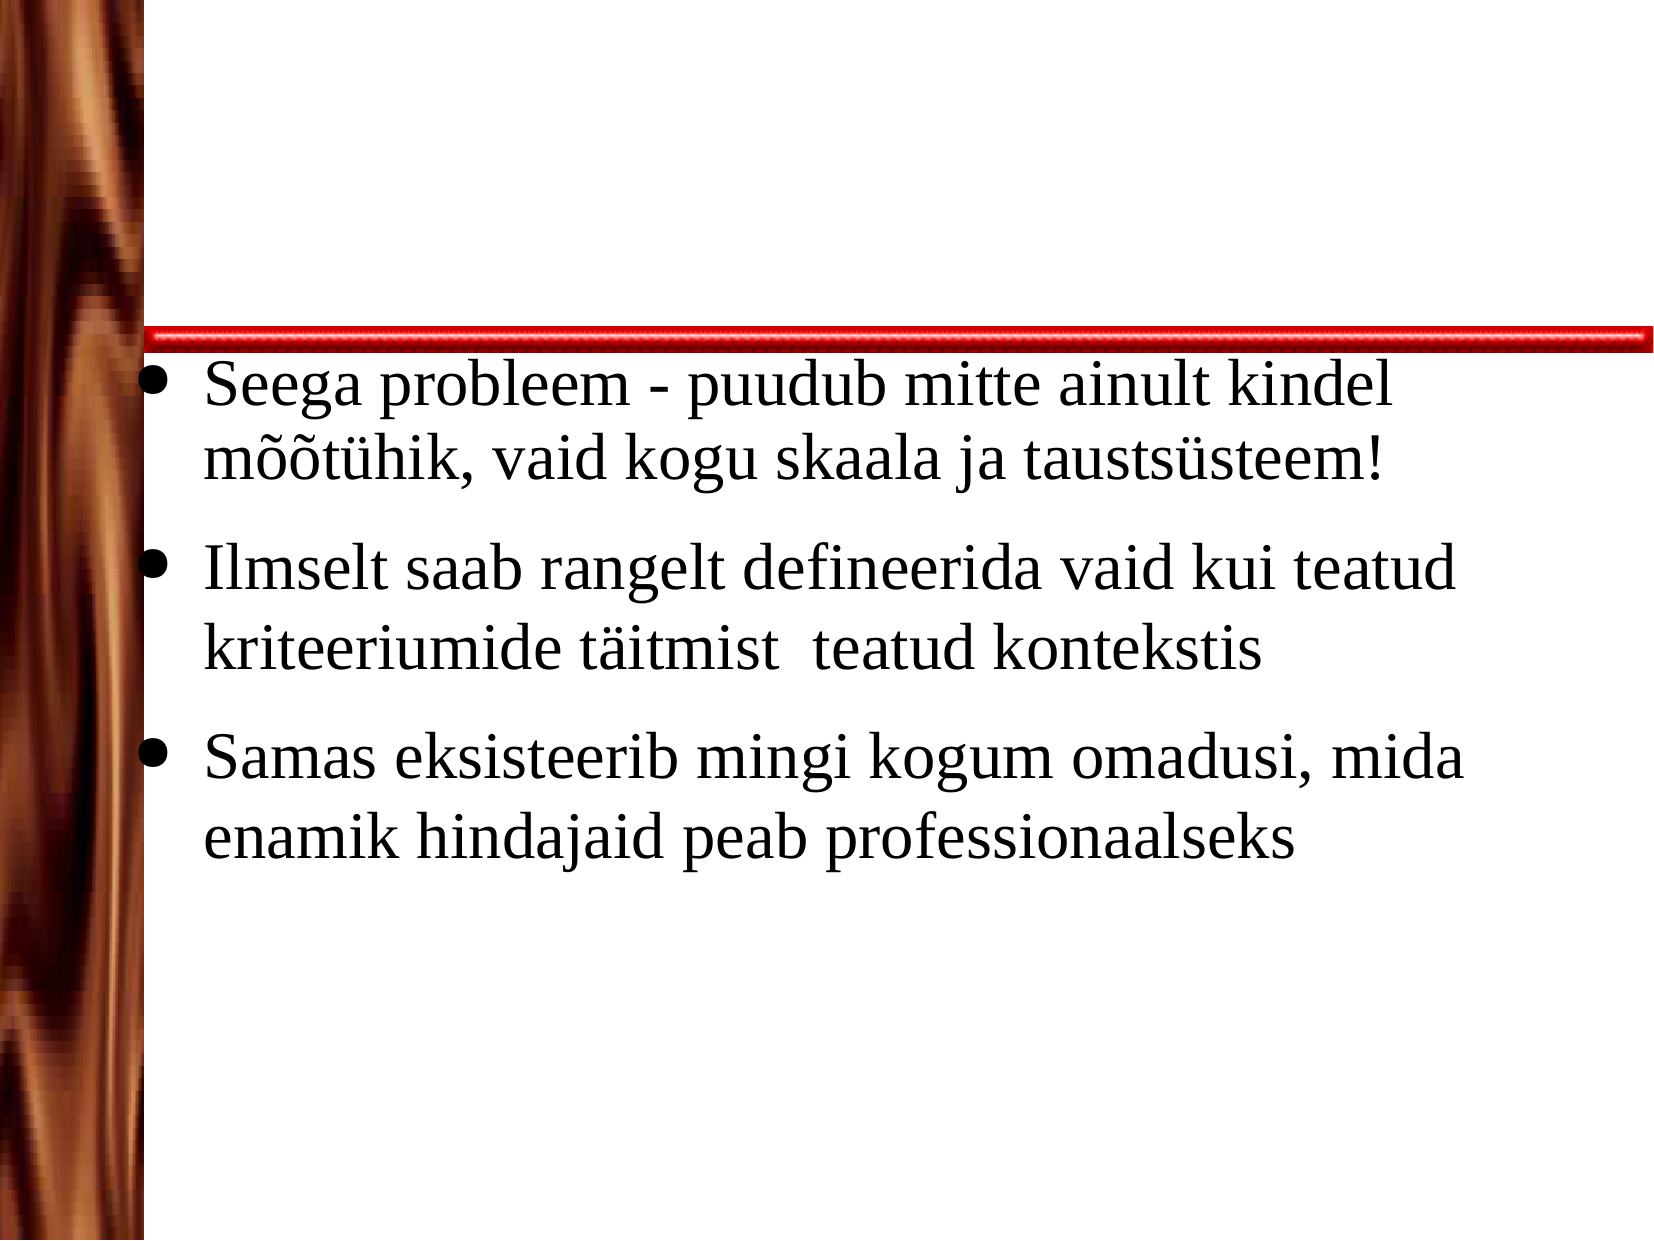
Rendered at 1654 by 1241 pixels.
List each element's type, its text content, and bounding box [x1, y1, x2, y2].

list Seega probleem - puudub mitte ainult kindel mõõtühik, vaid kogu skaala ja taustsüsteem! Ilmselt saab rangelt defineerida vaid kui teatud kriteeriumide täitmist teatud kontekstis Samas eksisteerib mingi kogum omadusi, mida enamik hindajaid peab professionaalseks [121, 344, 1534, 1126]
title [121, 102, 1534, 310]
picture [0, 0, 1654, 1240]
